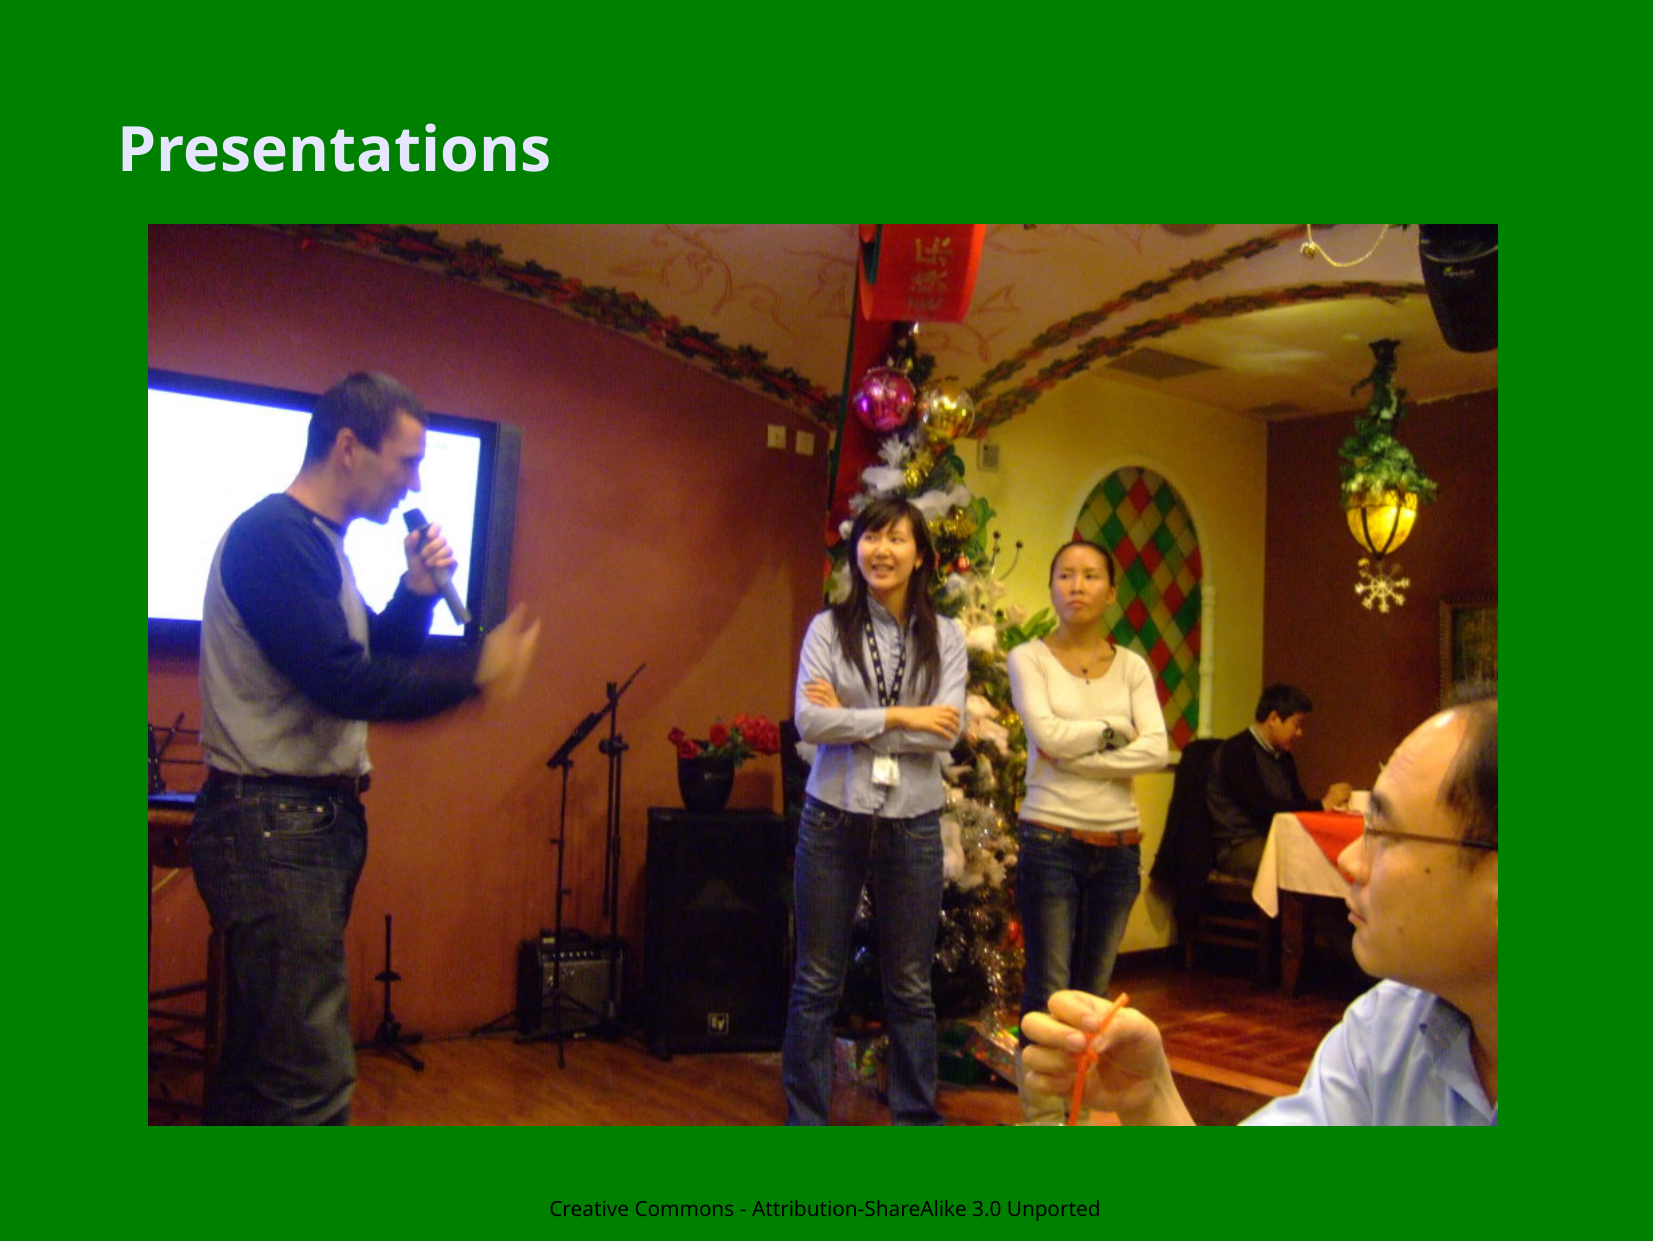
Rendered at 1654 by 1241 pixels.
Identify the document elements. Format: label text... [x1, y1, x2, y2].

text_box Presentations [102, 96, 566, 187]
picture [148, 224, 1498, 1126]
